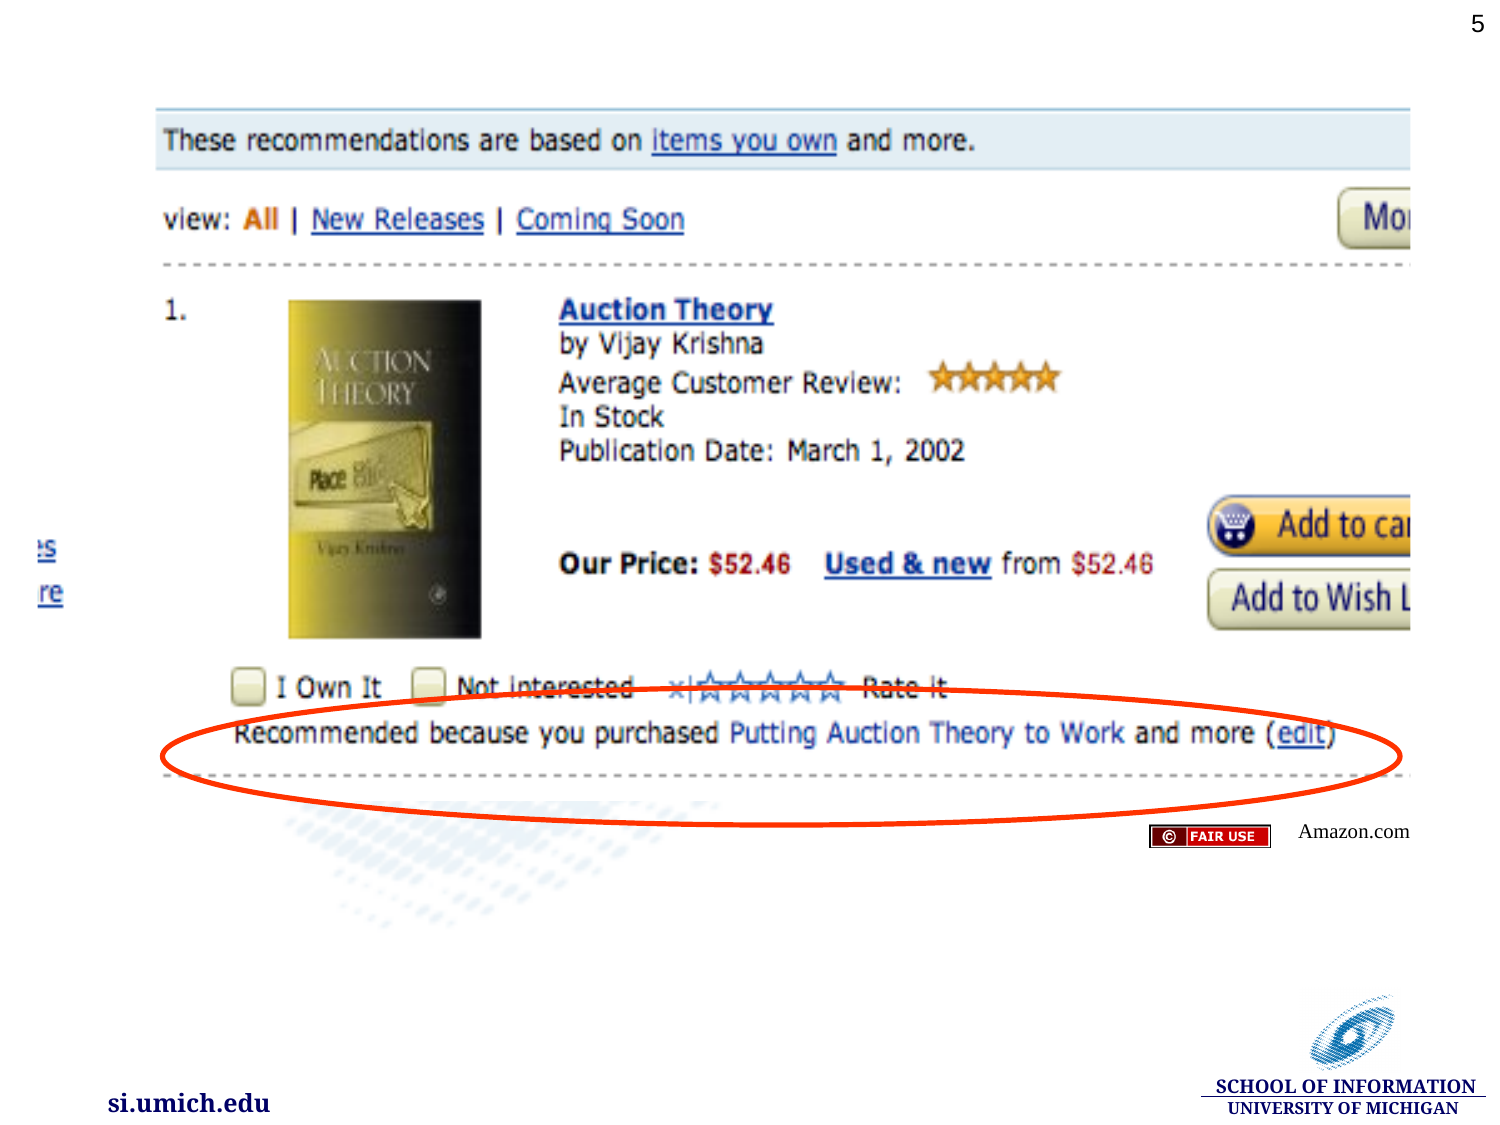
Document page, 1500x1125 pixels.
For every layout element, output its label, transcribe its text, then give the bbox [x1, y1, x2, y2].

picture [37, 87, 1411, 953]
text_box 22 [1337, 0, 1500, 51]
picture [166, 691, 1397, 822]
text_box Amazon.com [1283, 810, 1438, 851]
picture [1149, 824, 1271, 848]
picture [1299, 987, 1401, 1073]
